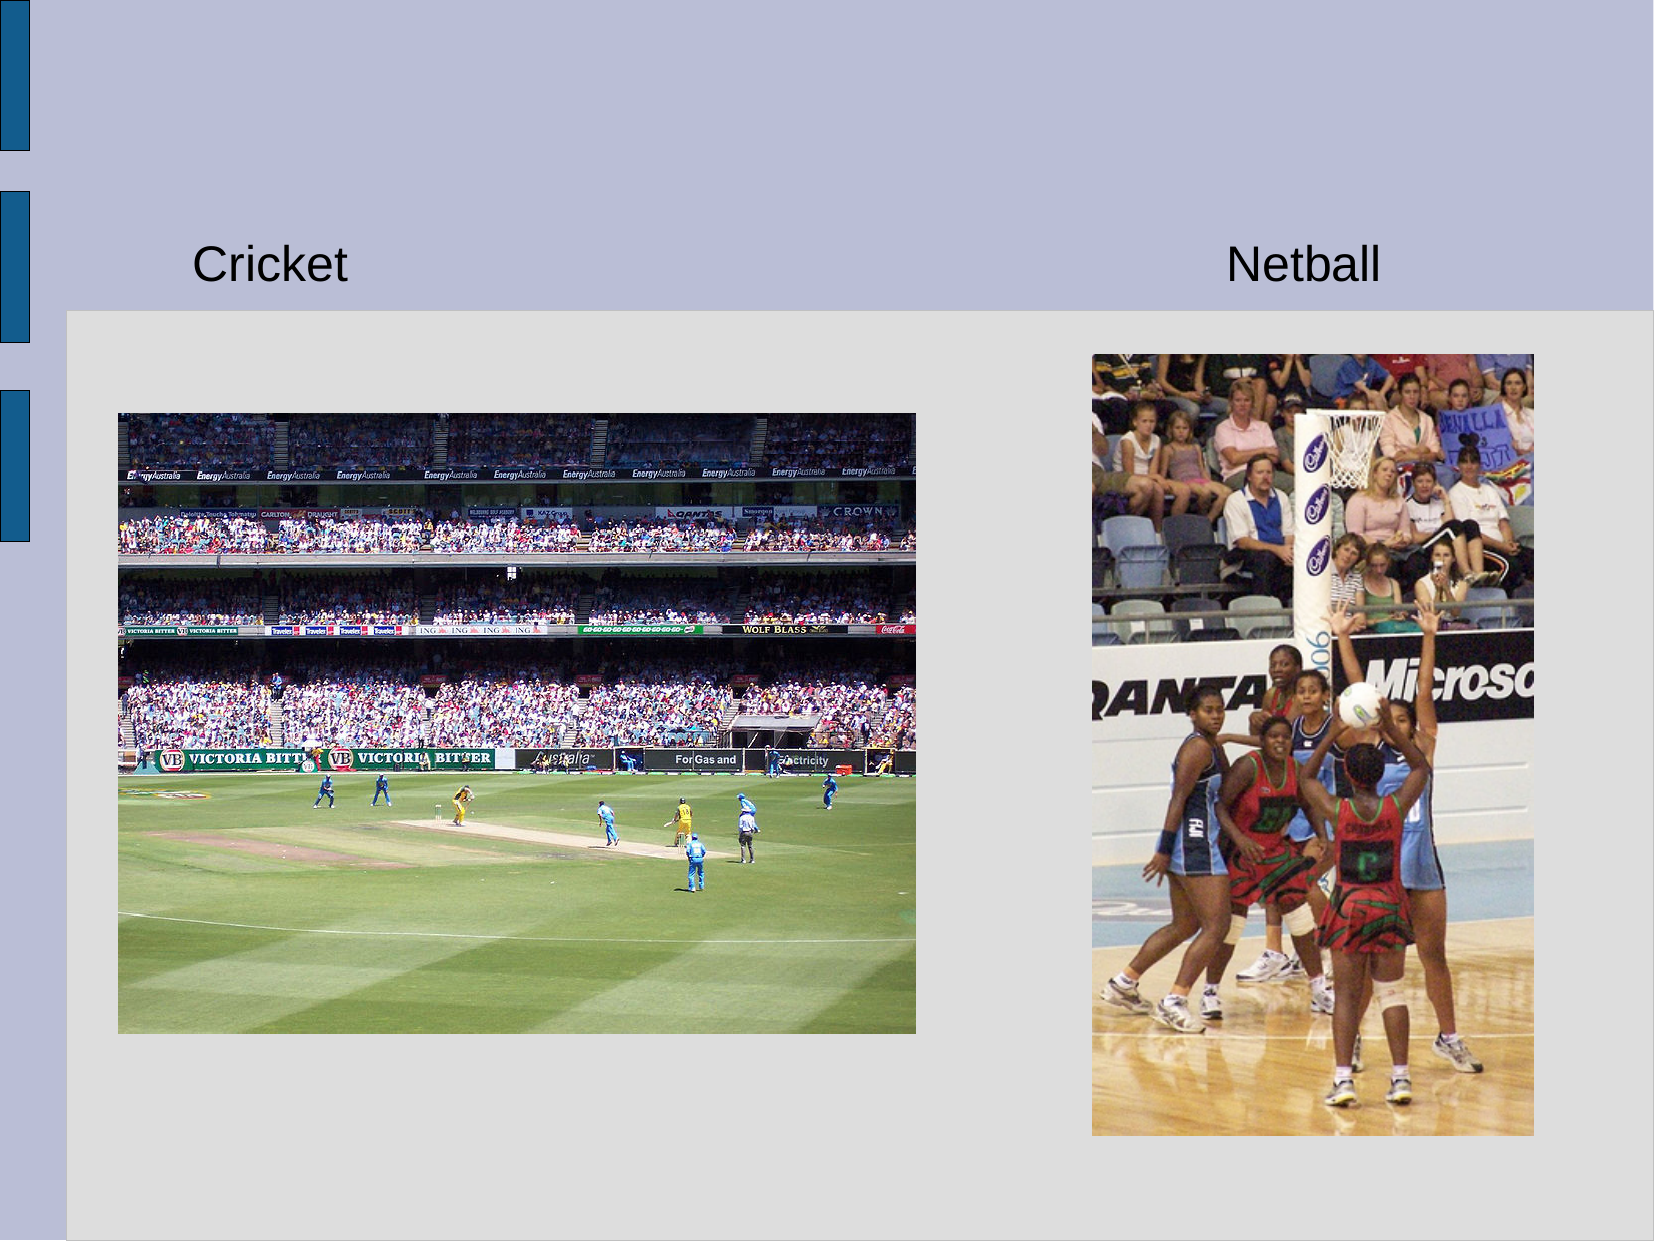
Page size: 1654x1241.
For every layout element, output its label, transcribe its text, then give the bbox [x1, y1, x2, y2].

picture [1092, 354, 1534, 1136]
list Cricket Netball [121, 236, 1625, 1127]
picture [118, 413, 916, 1034]
